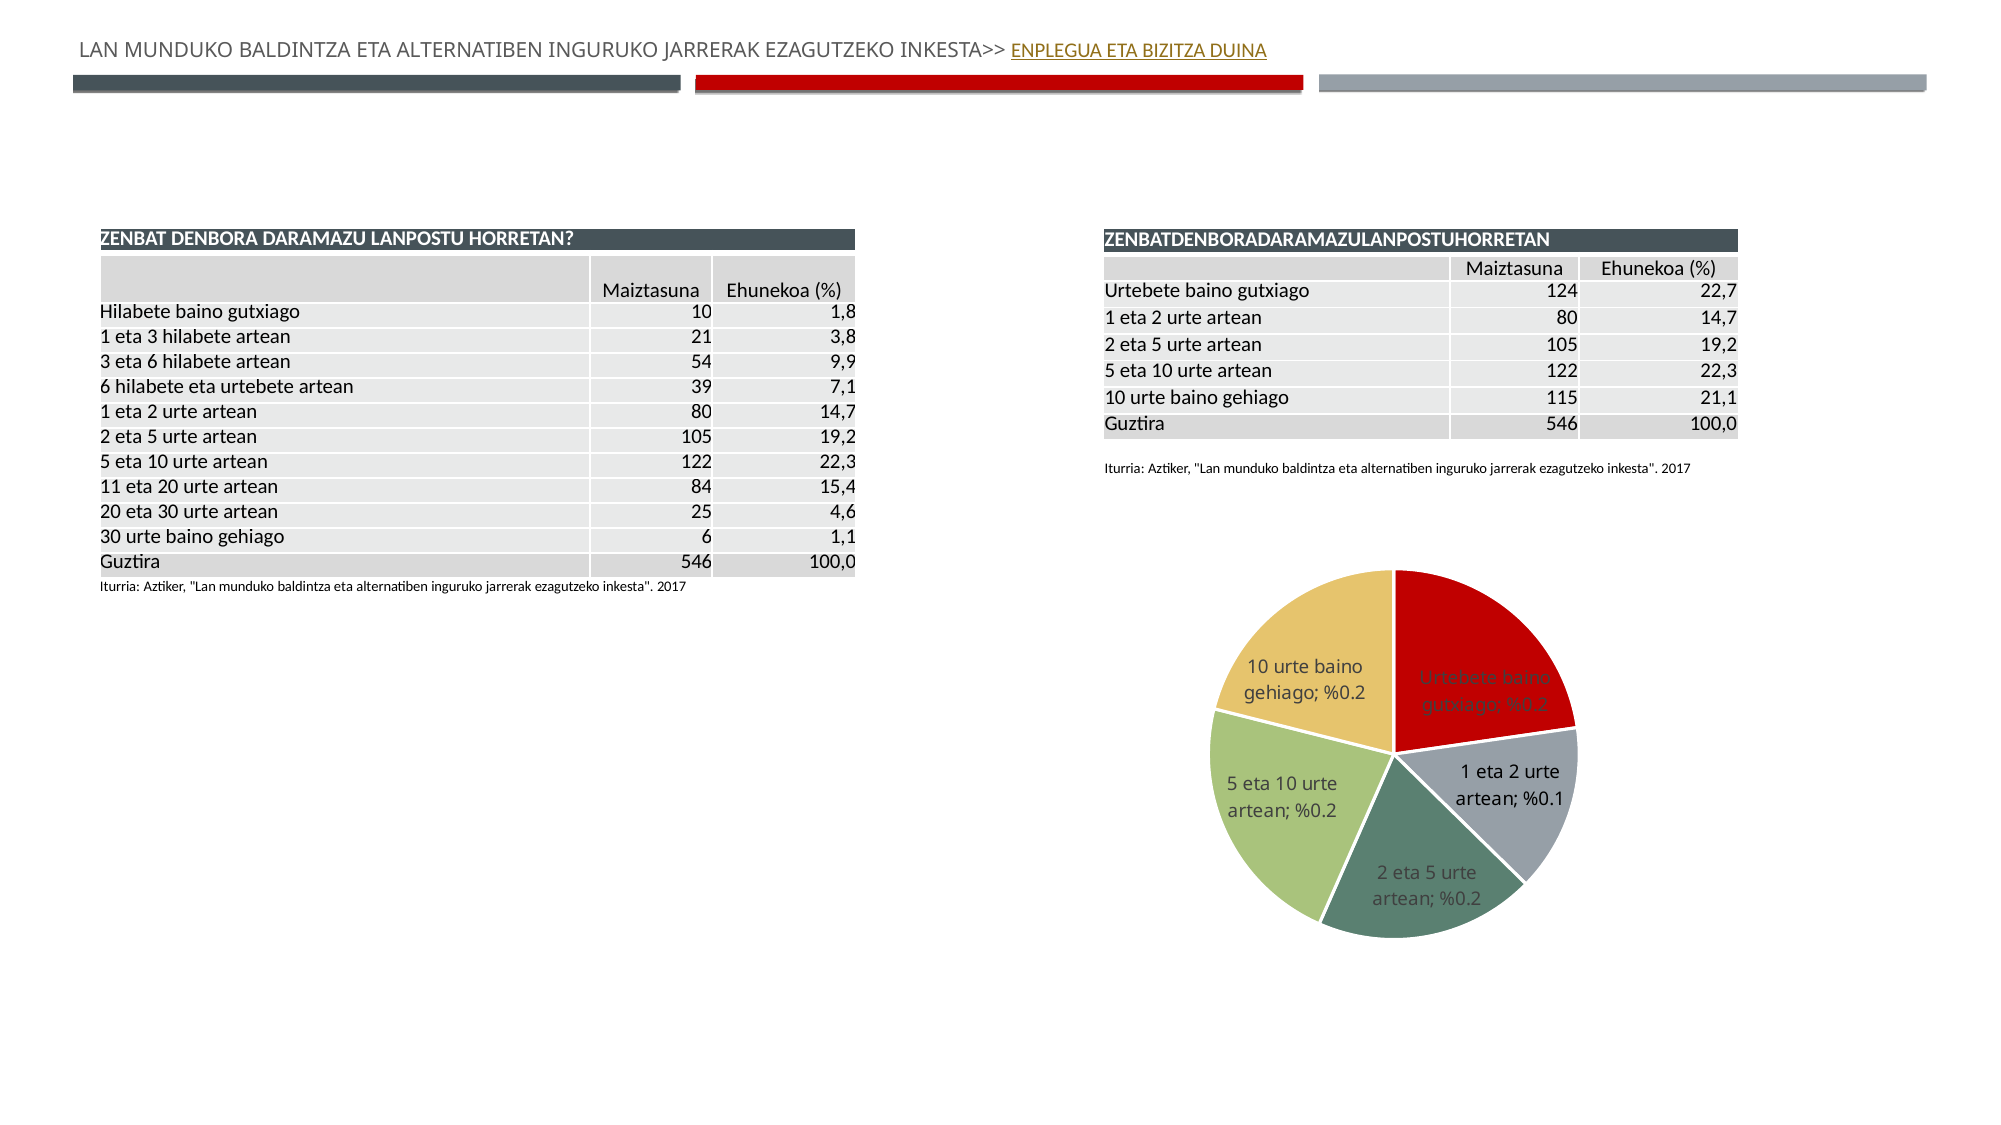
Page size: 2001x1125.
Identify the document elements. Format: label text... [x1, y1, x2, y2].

table_cell Guztira [1104, 415, 1449, 439]
table_cell 1,8 [713, 304, 855, 327]
table_cell 105 [1451, 335, 1578, 360]
table_cell 3 eta 6 hilabete artean [101, 354, 589, 377]
table_cell 15,4 [713, 479, 855, 502]
table_cell 1,1 [713, 529, 855, 552]
table_cell 84 [699, 479, 711, 488]
table_cell 6 [591, 529, 711, 552]
chart [916, 531, 1860, 1013]
table_cell 7,1 [713, 379, 855, 402]
text_box LAN MUNDUKO BALDINTZA ETA ALTERNATIBEN INGURUKO JARRERAK EZAGUTZEKO INKESTA>> ENPLEGUA ETA BIZITZA DUINA [64, 29, 1926, 69]
table_cell [1104, 257, 1449, 280]
table_cell Ehunekoa (%) [713, 256, 855, 302]
table_cell 11 eta 20 urte artean [101, 479, 589, 502]
table_cell 22,3 [713, 454, 855, 477]
table_cell 5 eta 10 urte artean [101, 454, 589, 477]
table_cell 1 eta 3 hilabete artean [101, 329, 589, 352]
table_cell 100,0 [1580, 415, 1738, 439]
table_cell 124 [1451, 282, 1578, 307]
table_cell 4,6 [713, 504, 855, 527]
table_cell 10 urte baino gehiago [1104, 388, 1449, 413]
table_cell Iturria: Aztiker, "Lan munduko baldintza eta alternatiben inguruko jarrerak ezagutzeko inkesta". 2017 [1104, 441, 1738, 476]
table_cell 22,7 [1580, 282, 1738, 307]
table_cell 21,1 [1580, 388, 1738, 413]
table_cell 54 [591, 354, 711, 377]
table_cell 30 urte baino gehiago [101, 529, 589, 552]
table_cell Iturria: Aztiker, "Lan munduko baldintza eta alternatiben inguruko jarrerak ezagutzeko inkesta". 2017 [101, 579, 855, 595]
table_cell 115 [1451, 388, 1578, 413]
table_cell 122 [591, 454, 711, 477]
table_cell [101, 256, 589, 302]
table_cell 3,8 [713, 329, 855, 352]
table_cell Ehunekoa (%) [1580, 257, 1738, 280]
table_cell 84 [591, 479, 711, 502]
table_cell 80 [591, 404, 711, 427]
table_cell 122 [704, 454, 711, 467]
table_cell 10 [591, 304, 711, 327]
table_cell 122 [1451, 361, 1578, 386]
table_cell 1 eta 2 urte artean [101, 404, 589, 427]
table_cell Guztira [101, 554, 589, 577]
table_cell 20 eta 30 urte artean [101, 504, 589, 527]
table_cell 22,3 [1580, 361, 1738, 386]
table_cell 6 hilabete eta urtebete artean [101, 379, 589, 402]
table_cell 100,0 [713, 554, 855, 577]
table_cell 14,7 [1580, 308, 1738, 333]
table_cell Maiztasuna [1451, 257, 1578, 280]
table_cell 19,2 [713, 429, 855, 452]
table_cell Hilabete baino gutxiago [101, 304, 589, 327]
table_cell 21 [591, 329, 711, 352]
table_cell 14,7 [713, 404, 855, 427]
table_cell 546 [1451, 415, 1578, 439]
table_cell 105 [693, 431, 699, 442]
table_cell 1 eta 2 urte artean [1104, 308, 1449, 333]
table_cell 2 eta 5 urte artean [1104, 335, 1449, 360]
table_cell 39 [591, 379, 711, 402]
table_cell 19,2 [848, 429, 855, 442]
table_cell 25 [591, 504, 711, 527]
table_cell 6 [705, 529, 711, 537]
table_cell 2 eta 5 urte artean [101, 429, 589, 452]
table_cell 10 [703, 306, 709, 317]
table_cell Urtebete baino gutxiago [1104, 282, 1449, 307]
table_cell 9,9 [713, 354, 855, 377]
table_cell Maiztasuna [591, 256, 711, 302]
table_cell 5 eta 10 urte artean [1104, 361, 1449, 386]
table_cell 105 [591, 429, 711, 452]
table_cell 80 [1451, 308, 1578, 333]
table_header ZENBAT DENBORA DARAMAZU LANPOSTU HORRETAN? [101, 229, 855, 250]
table_cell 19,2 [1580, 335, 1738, 360]
table_cell 80 [703, 406, 709, 417]
table_cell 546 [591, 554, 711, 577]
table_header ZENBATDENBORADARAMAZULANPOSTUHORRETAN [1104, 229, 1738, 252]
